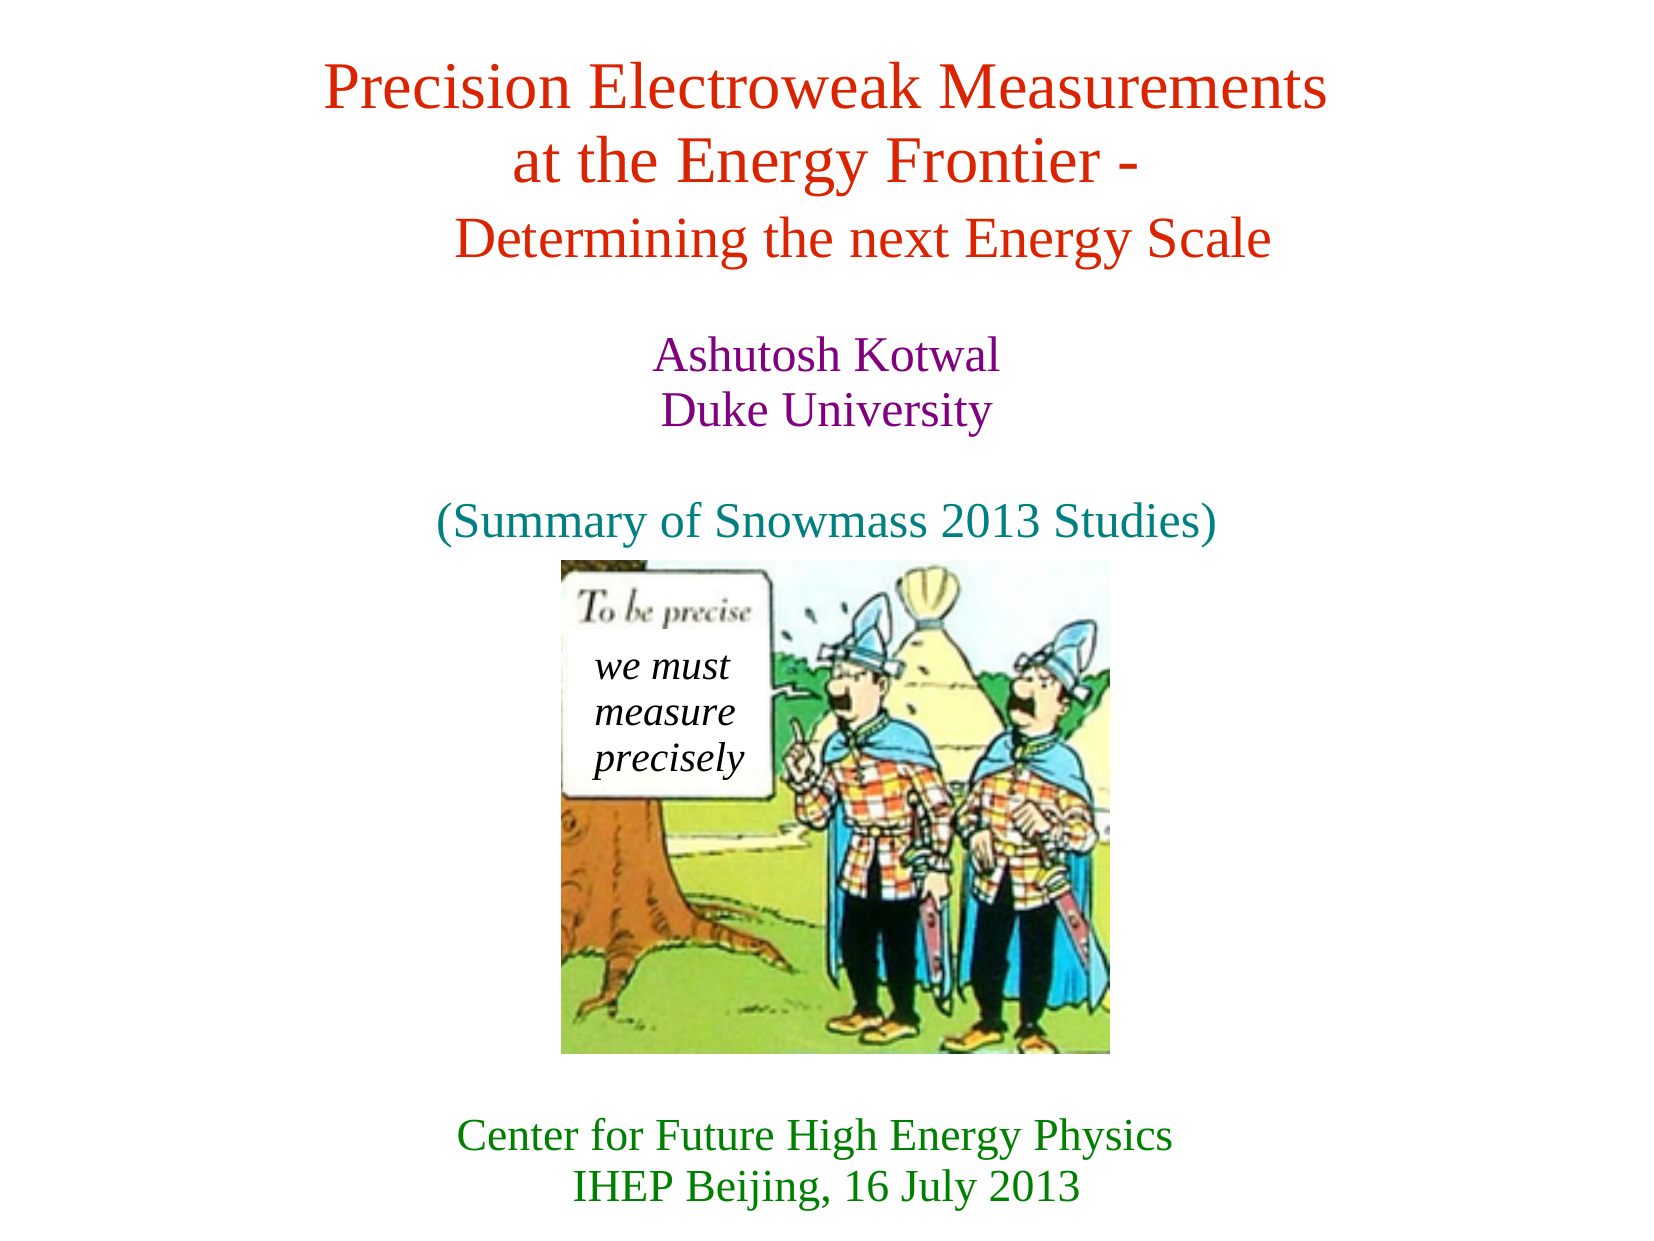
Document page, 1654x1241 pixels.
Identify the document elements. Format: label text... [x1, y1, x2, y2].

title Center for Future High Energy Physics IHEP Beijing, 16 July 2013 [120, 995, 1533, 1241]
picture [561, 560, 1110, 1054]
text_box [568, 629, 766, 768]
title Precision Electroweak Measurements at the Energy Frontier - Determining the next Energy Scale Ashutosh Kotwal Duke University (Summary of Snowmass 2013 Studies) [0, 49, 1654, 548]
text_box we must measure precisely [594, 642, 744, 781]
